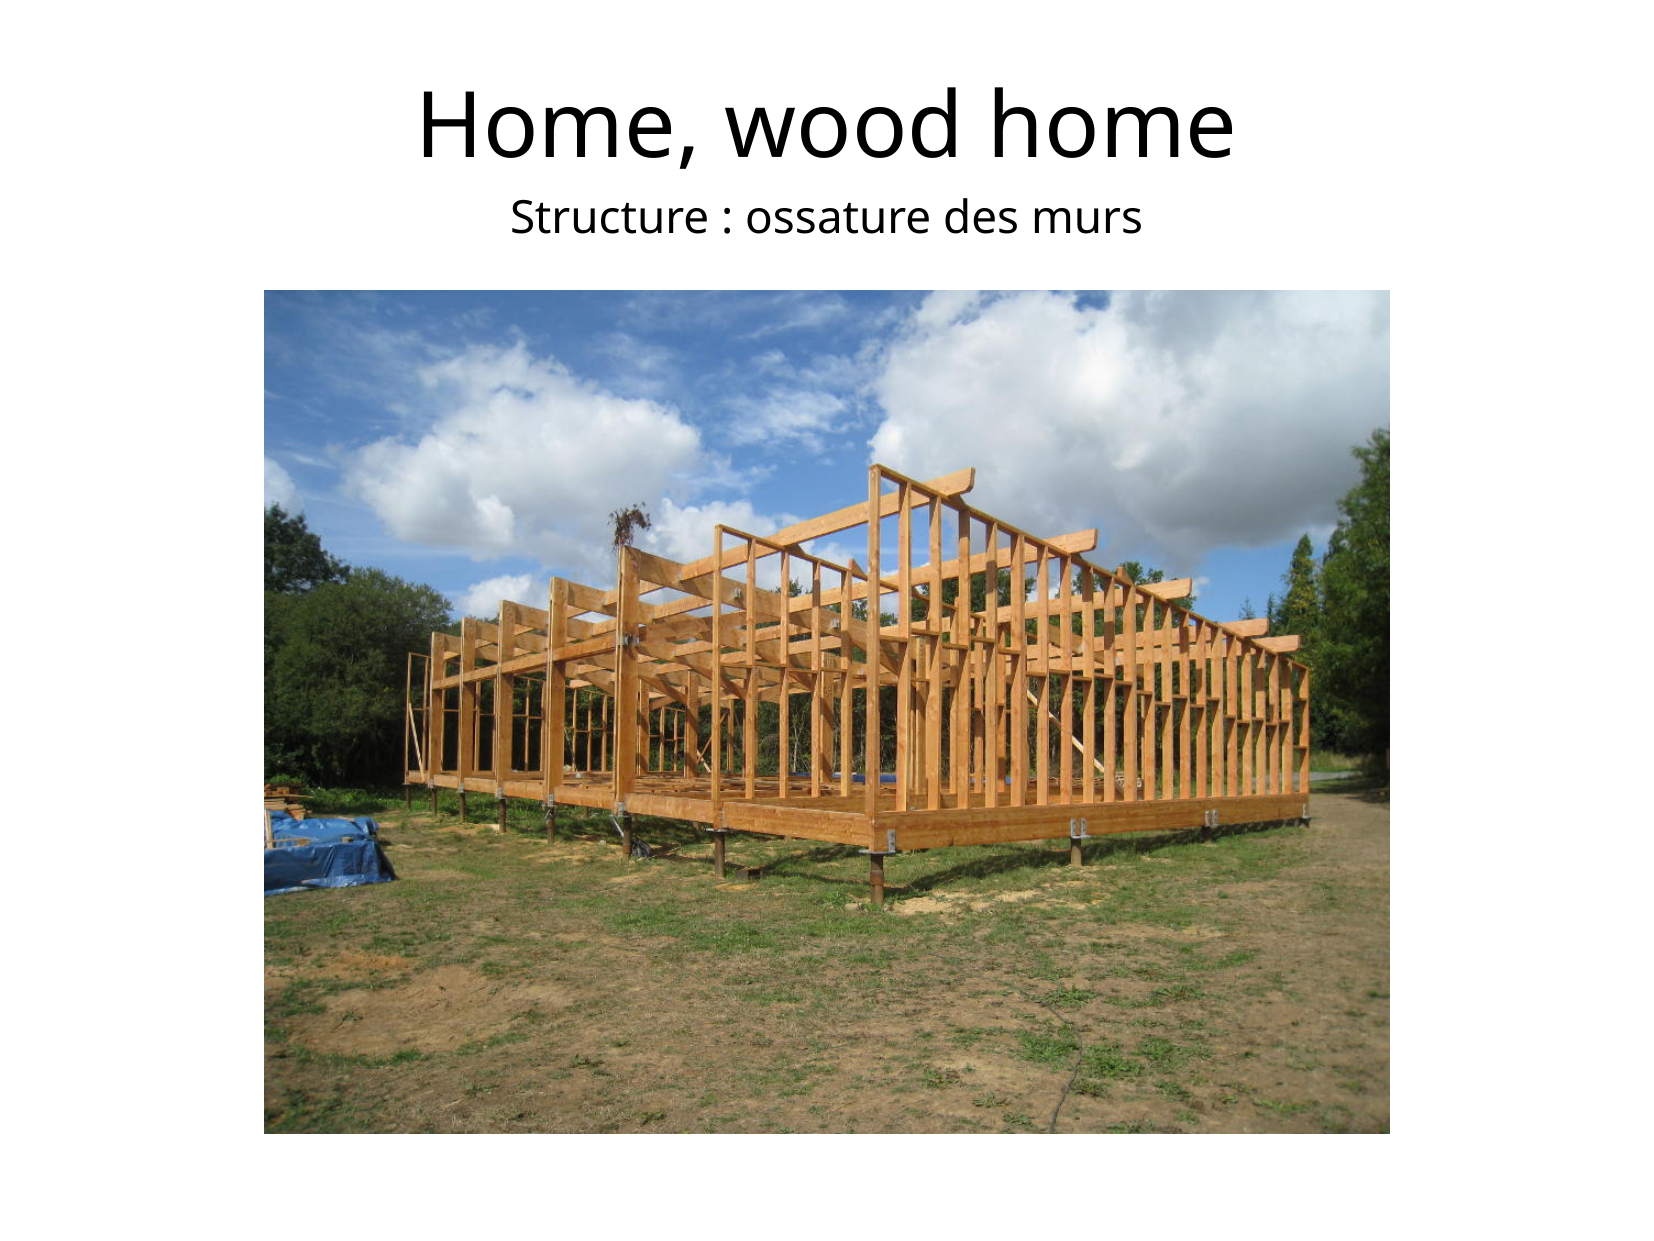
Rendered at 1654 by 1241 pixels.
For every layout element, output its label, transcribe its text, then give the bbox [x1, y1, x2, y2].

title Home, wood home Structure : ossature des murs [82, 49, 1571, 257]
picture [264, 290, 1390, 1134]
